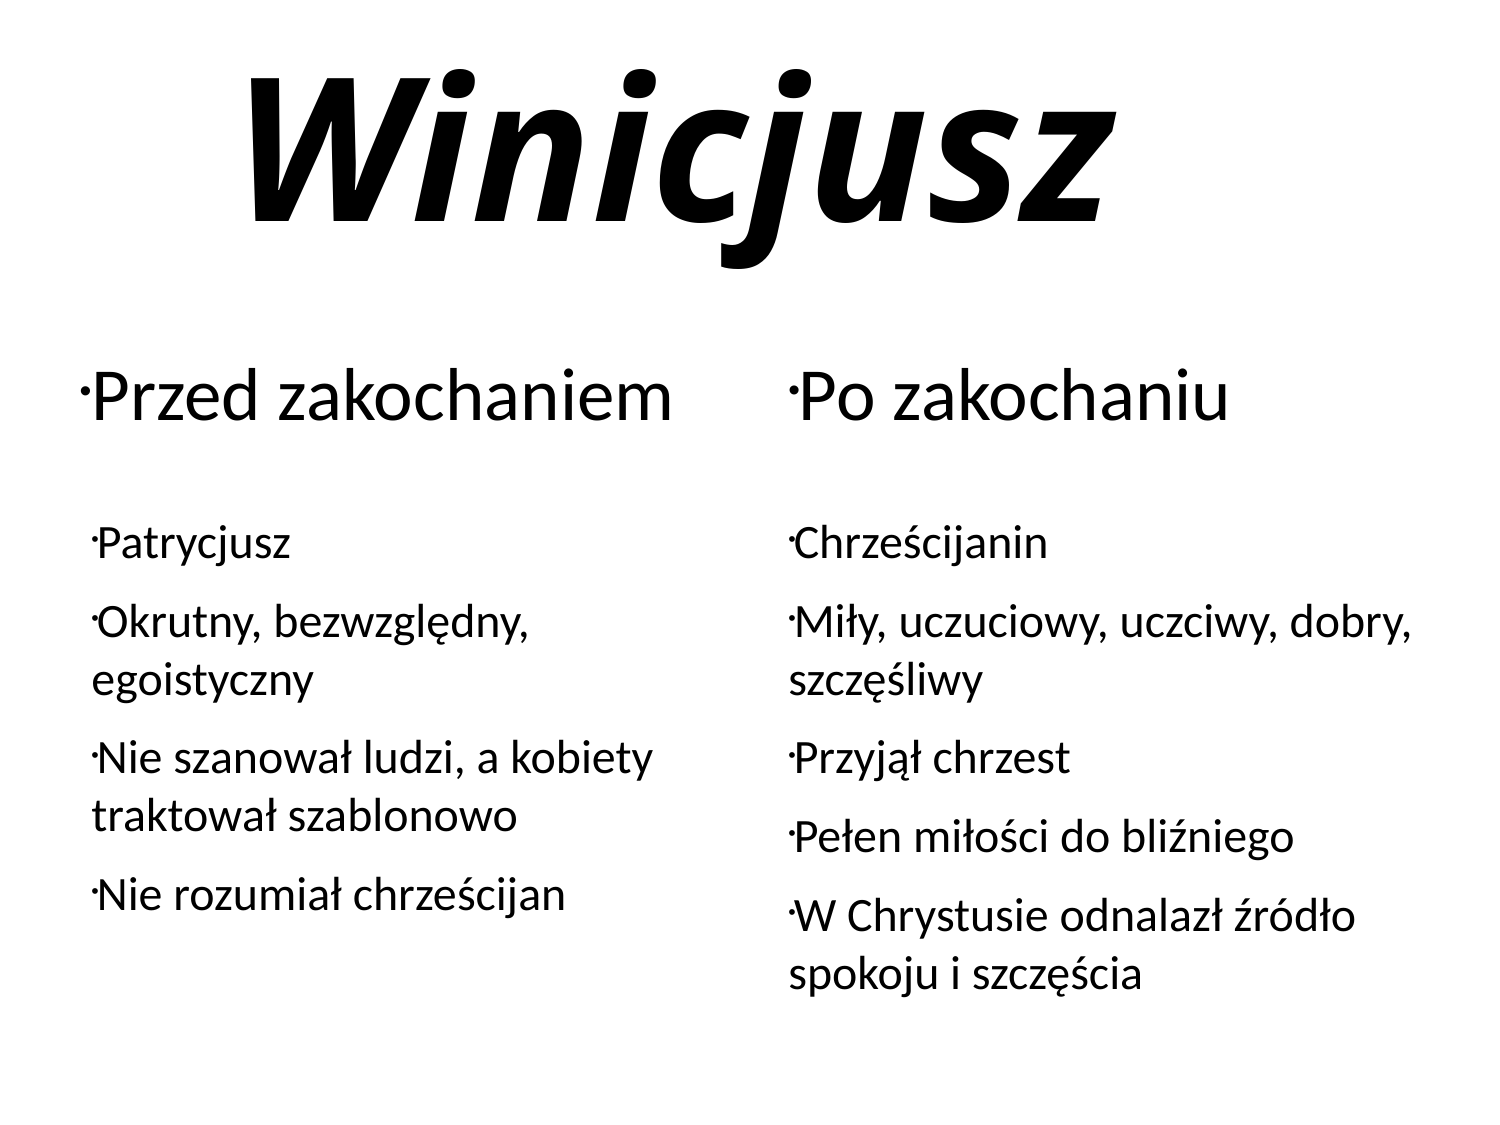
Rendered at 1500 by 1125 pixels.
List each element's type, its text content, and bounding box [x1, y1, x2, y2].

text_box Winicjusz [218, 0, 1365, 288]
list Chrześcijanin Miły, uczuciowy, uczciwy, dobry, szczęśliwy Przyjął chrzest Pełen miłości do bliźniego W Chrystusie odnalazł źródło spokoju i szczęścia [773, 503, 1437, 1012]
list Patrycjusz Okrutny, bezwzględny, egoistyczny Nie szanował ludzi, a kobiety traktował szablonowo Nie rozumiał chrześcijan [76, 503, 740, 1012]
list Po zakochaniu [773, 338, 1437, 443]
list Przed zakochaniem [64, 338, 728, 443]
